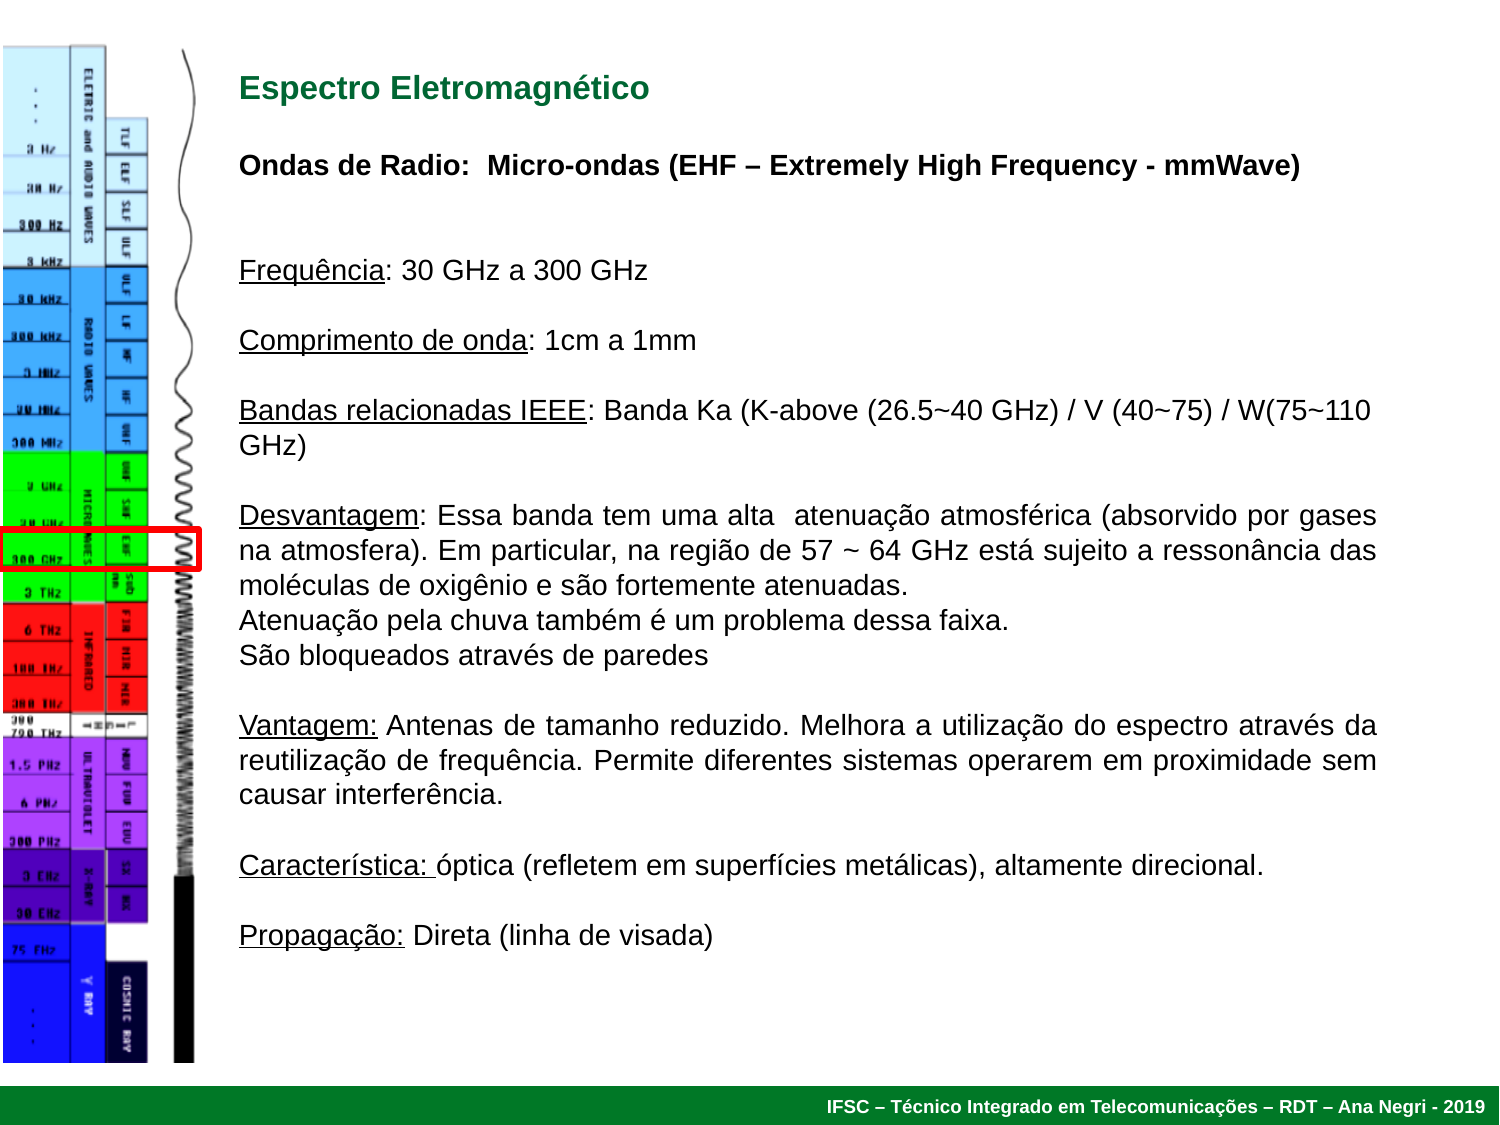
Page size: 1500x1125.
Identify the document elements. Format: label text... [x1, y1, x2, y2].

picture [3, 572, 199, 1063]
text_box Espectro Eletromagnético Ondas de Radio: Micro-ondas (EHF – Extremely High Frequency - mmWave) Frequência: 30 GHz a 300 GHz Comprimento de onda: 1cm a 1mm Bandas relacionadas IEEE: Banda Ka (K-above (26.5~40 GHz) / V (40~75) / W(75~110 GHz) Desvantagem: Essa banda tem uma alta atenuação atmosférica (absorvido por gases na atmosfera). Em particular, na região de 57 ~ 64 GHz está sujeito a ressonância das moléculas de oxigênio e são fortemente atenuadas. Atenuação pela chuva também é um problema dessa faixa. São bloqueados através de paredes Vantagem: Antenas de tamanho reduzido. Melhora a utilização do espectro através da reutilização de frequência. Permite diferentes sistemas operarem em proximidade sem causar interferência. Característica: óptica (refletem em superfícies metálicas), altamente direcional. Propagação: Direta (linha de visada) [223, 59, 1394, 939]
picture [3, 533, 196, 566]
text_box [0, 1086, 1499, 1125]
picture [3, 35, 199, 526]
text_box IFSC – Técnico Integrado em Telecomunicações – RDT – Ana Negri - 2019 [812, 1087, 1500, 1125]
text_box ção [199, 613, 341, 674]
